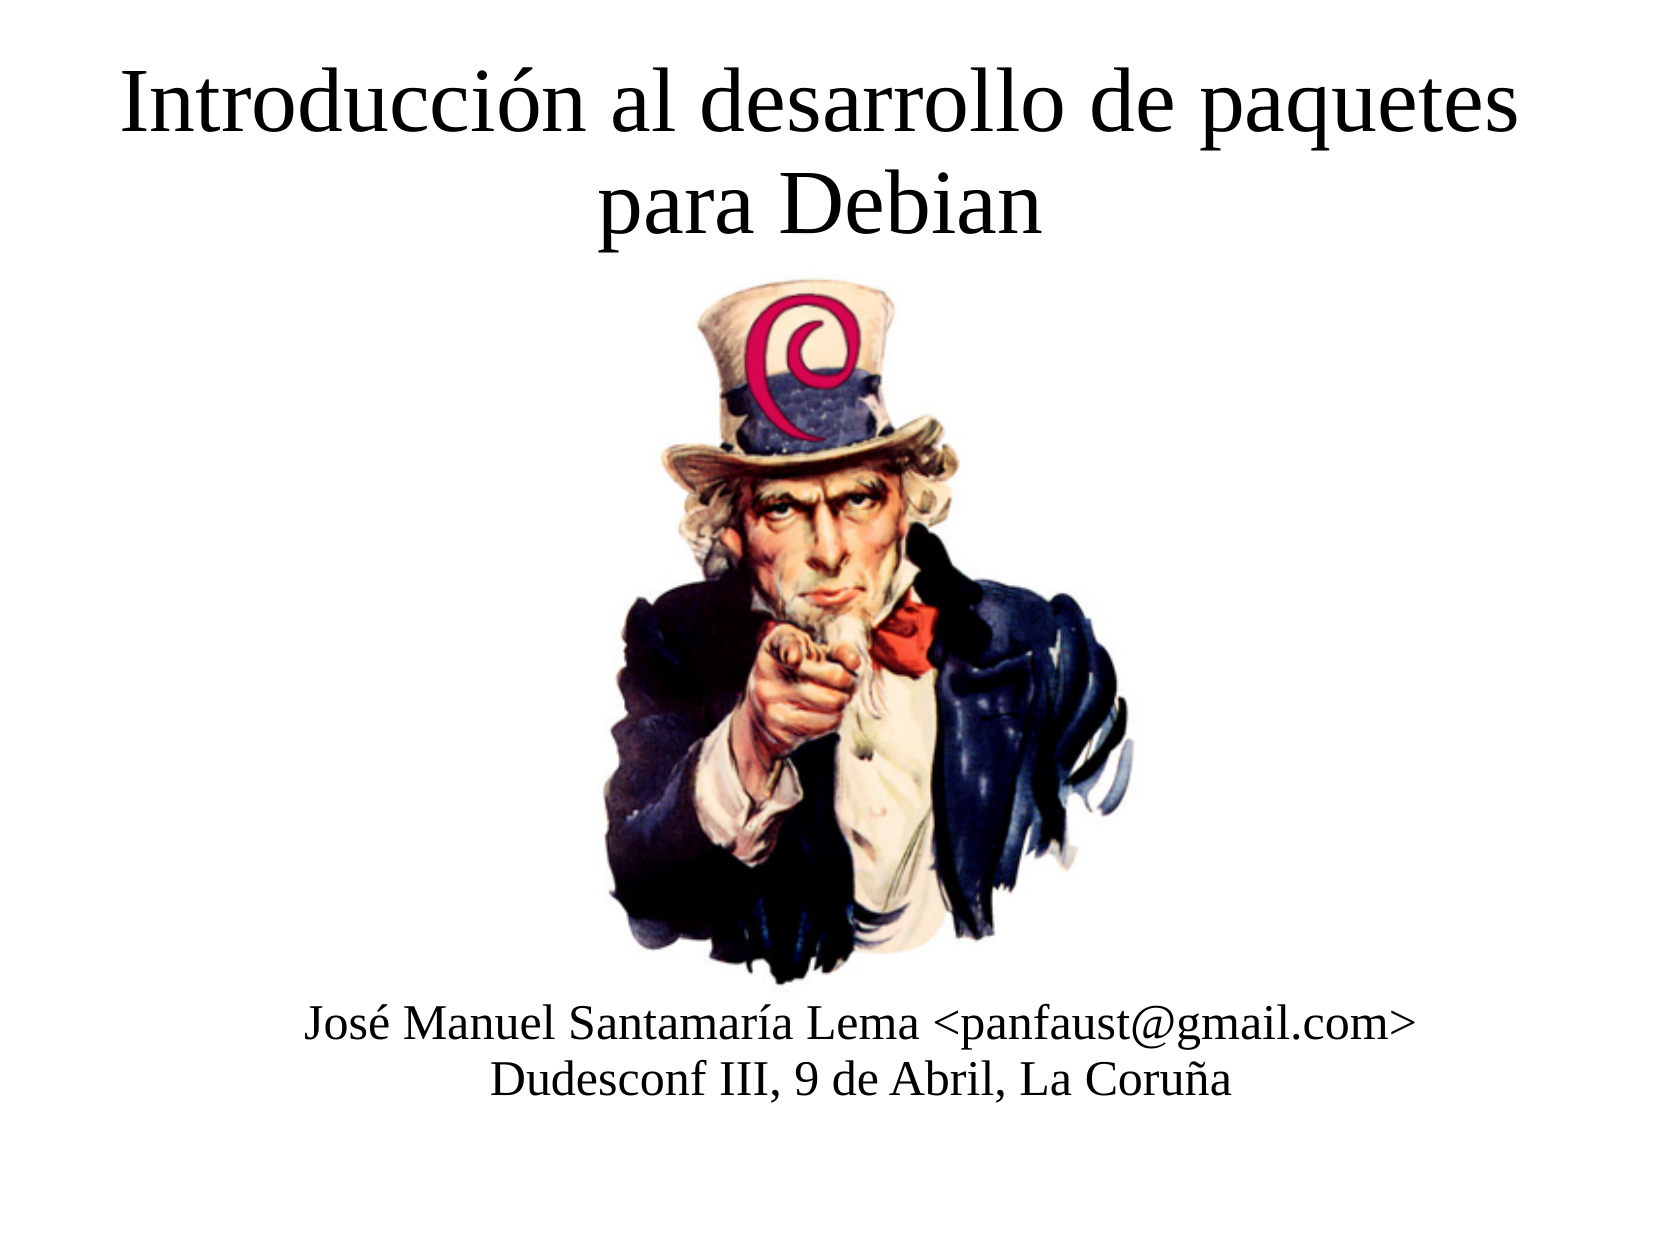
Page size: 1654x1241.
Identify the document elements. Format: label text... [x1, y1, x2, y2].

picture [596, 265, 1144, 1002]
list José Manuel Santamaría Lema <panfaust@gmail.com> Dudesconf III, 9 de Abril, La Coruña [223, 987, 1499, 1151]
title Introducción al desarrollo de paquetes para Debian [70, 42, 1572, 272]
